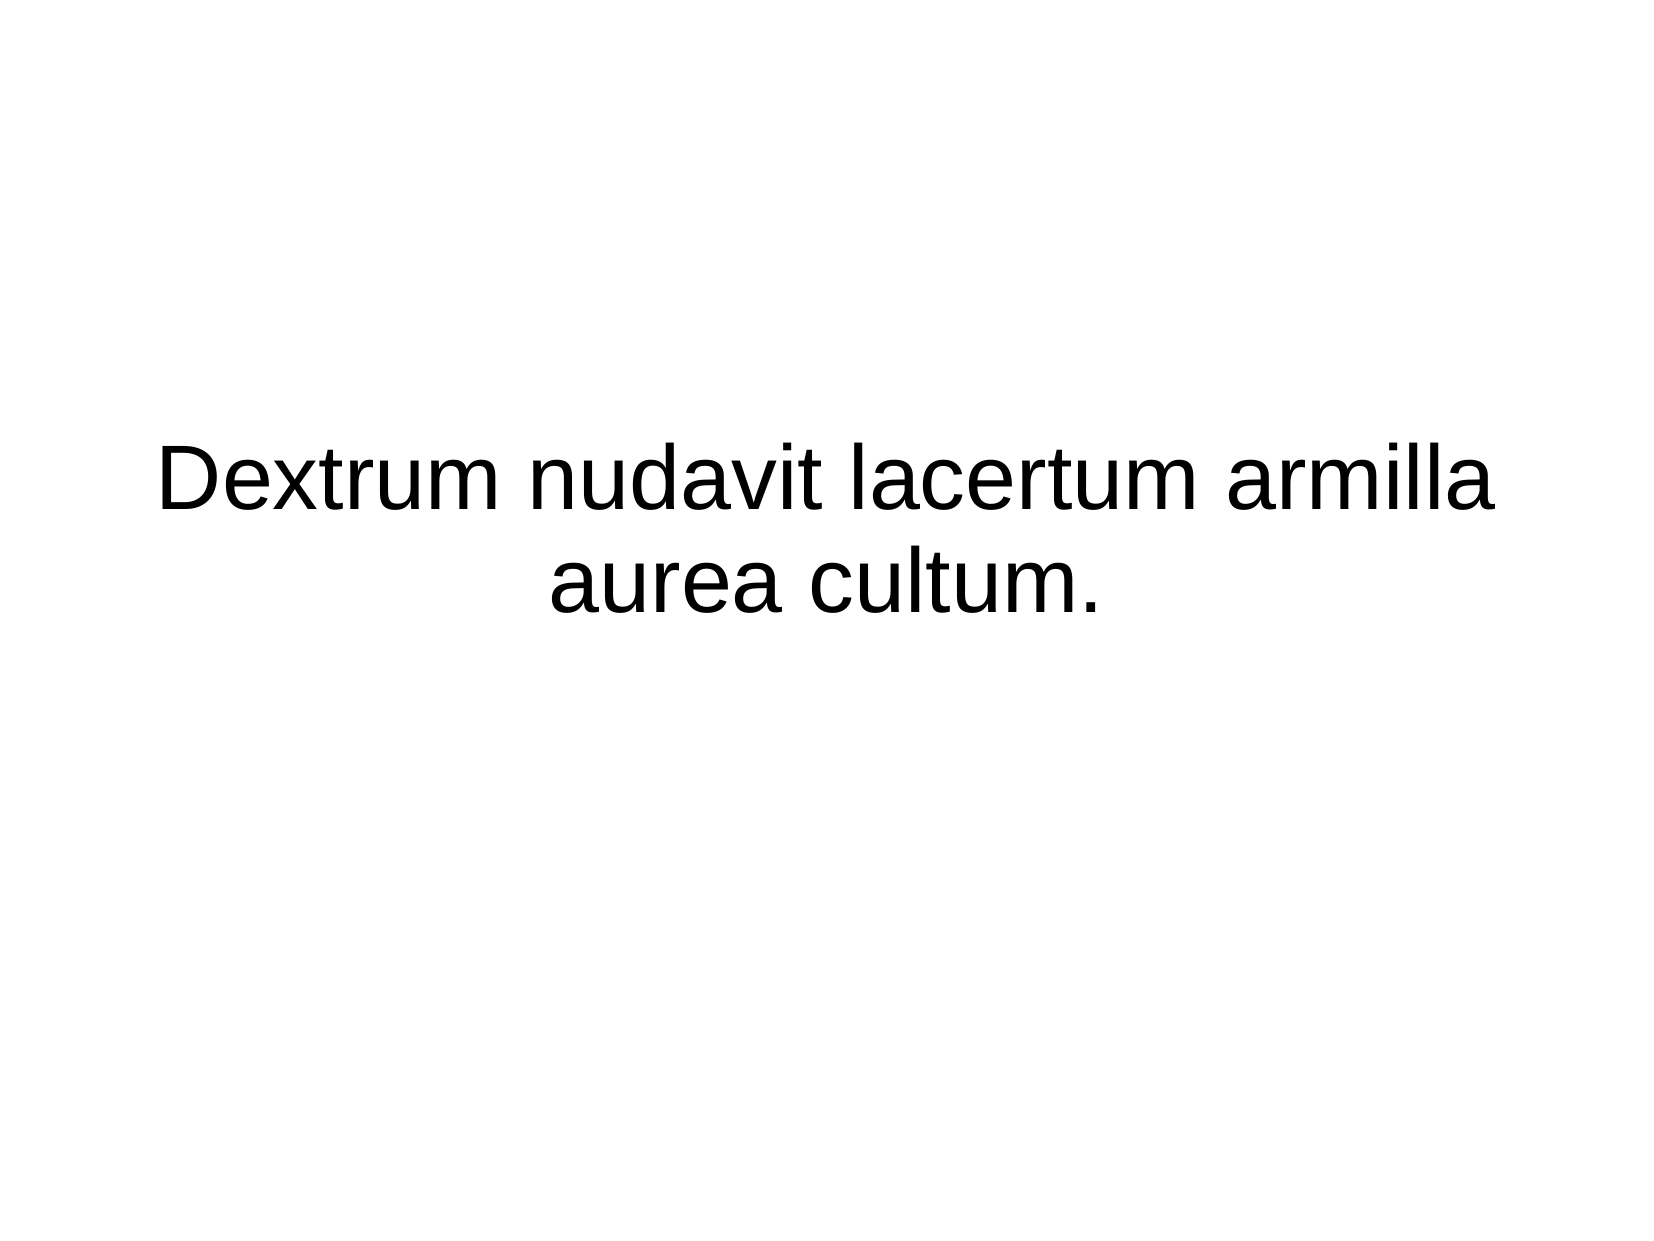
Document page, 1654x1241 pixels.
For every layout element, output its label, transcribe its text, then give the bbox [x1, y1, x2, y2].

subtitle Dextrum nudavit lacertum armilla aurea cultum. [82, 49, 1571, 1010]
